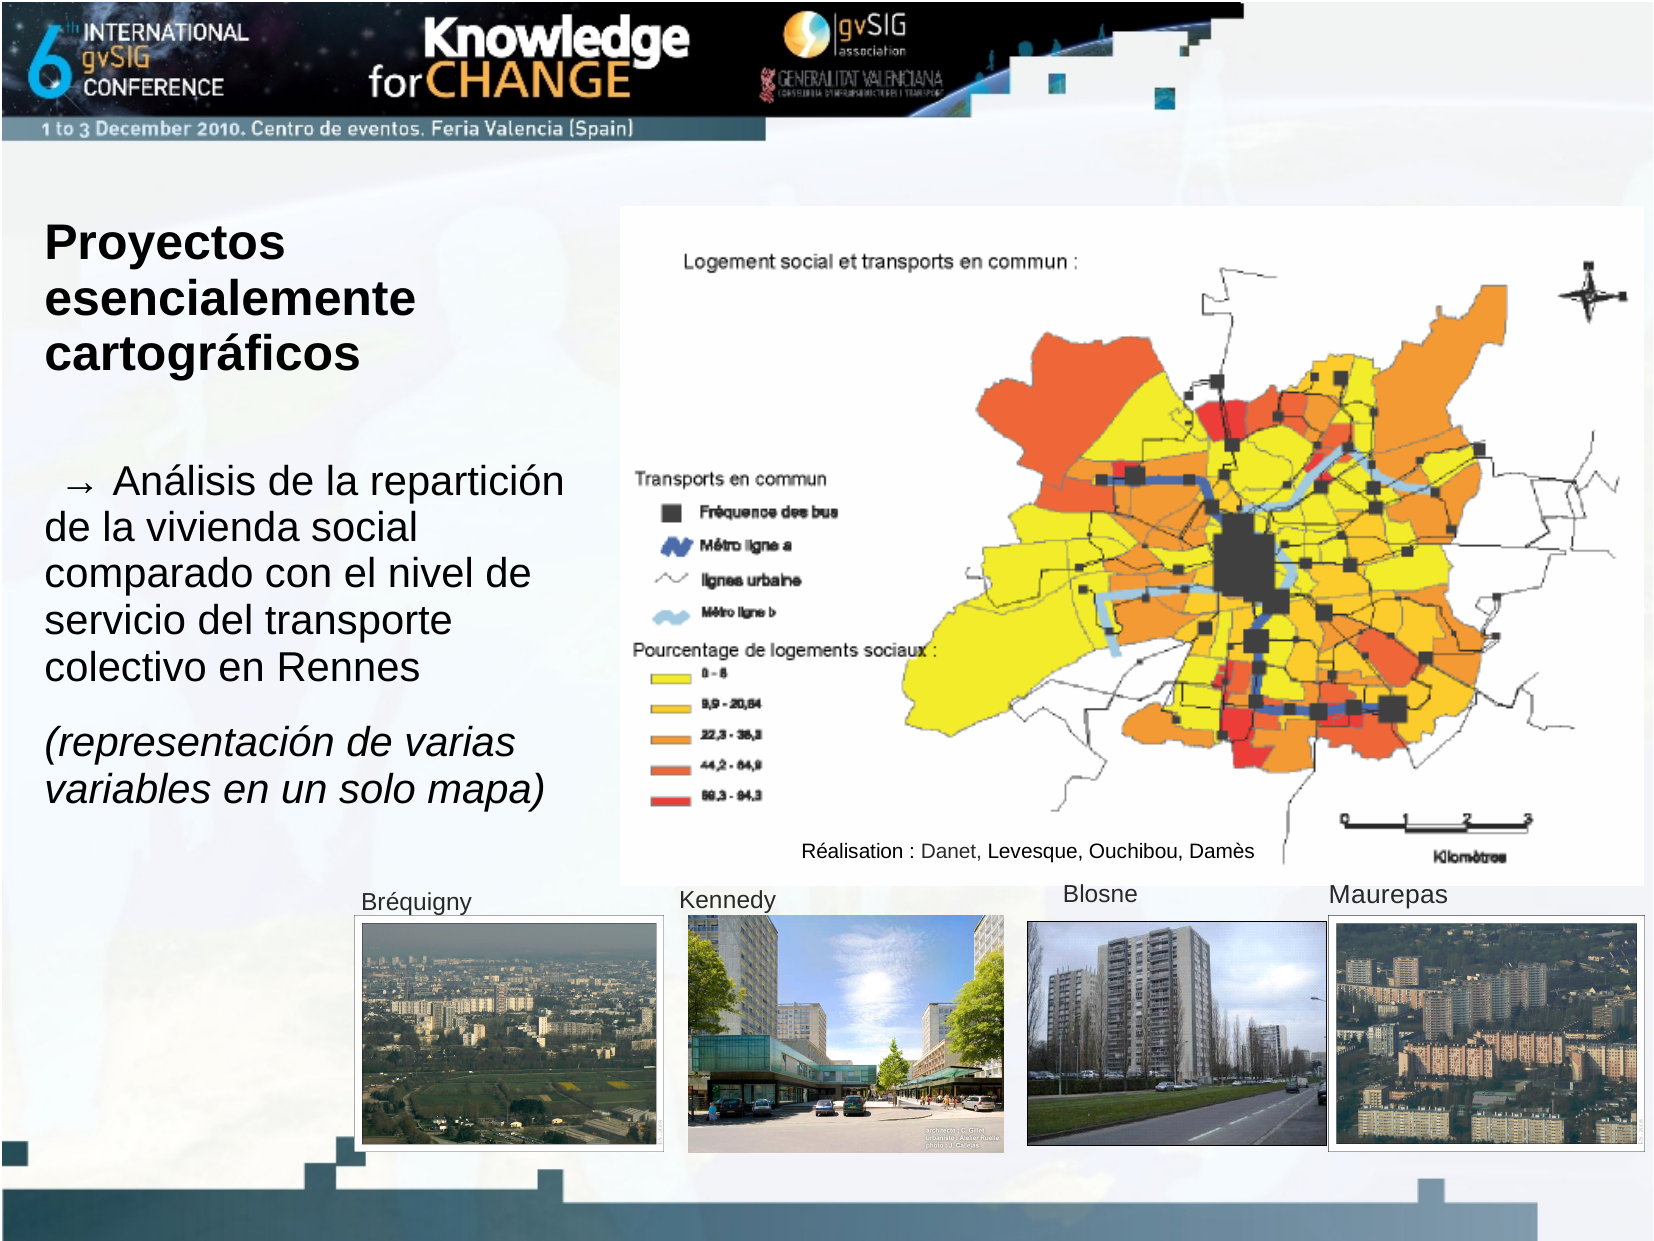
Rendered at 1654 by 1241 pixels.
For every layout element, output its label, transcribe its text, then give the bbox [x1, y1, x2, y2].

text_box Blosne [1062, 879, 1139, 908]
text_box Réalisation : Danet, Levesque, Ouchibou, Damès [786, 832, 1300, 871]
text_box Kennedy [679, 885, 777, 914]
text_box Maurepas [1328, 879, 1447, 910]
text_box Proyectos esencialemente cartográficos → Análisis de la repartición de la vivienda social comparado con el nivel de servicio del transporte colectivo en Rennes (representación de varias variables en un solo mapa) [29, 206, 591, 1034]
picture [2, 2, 1654, 1241]
